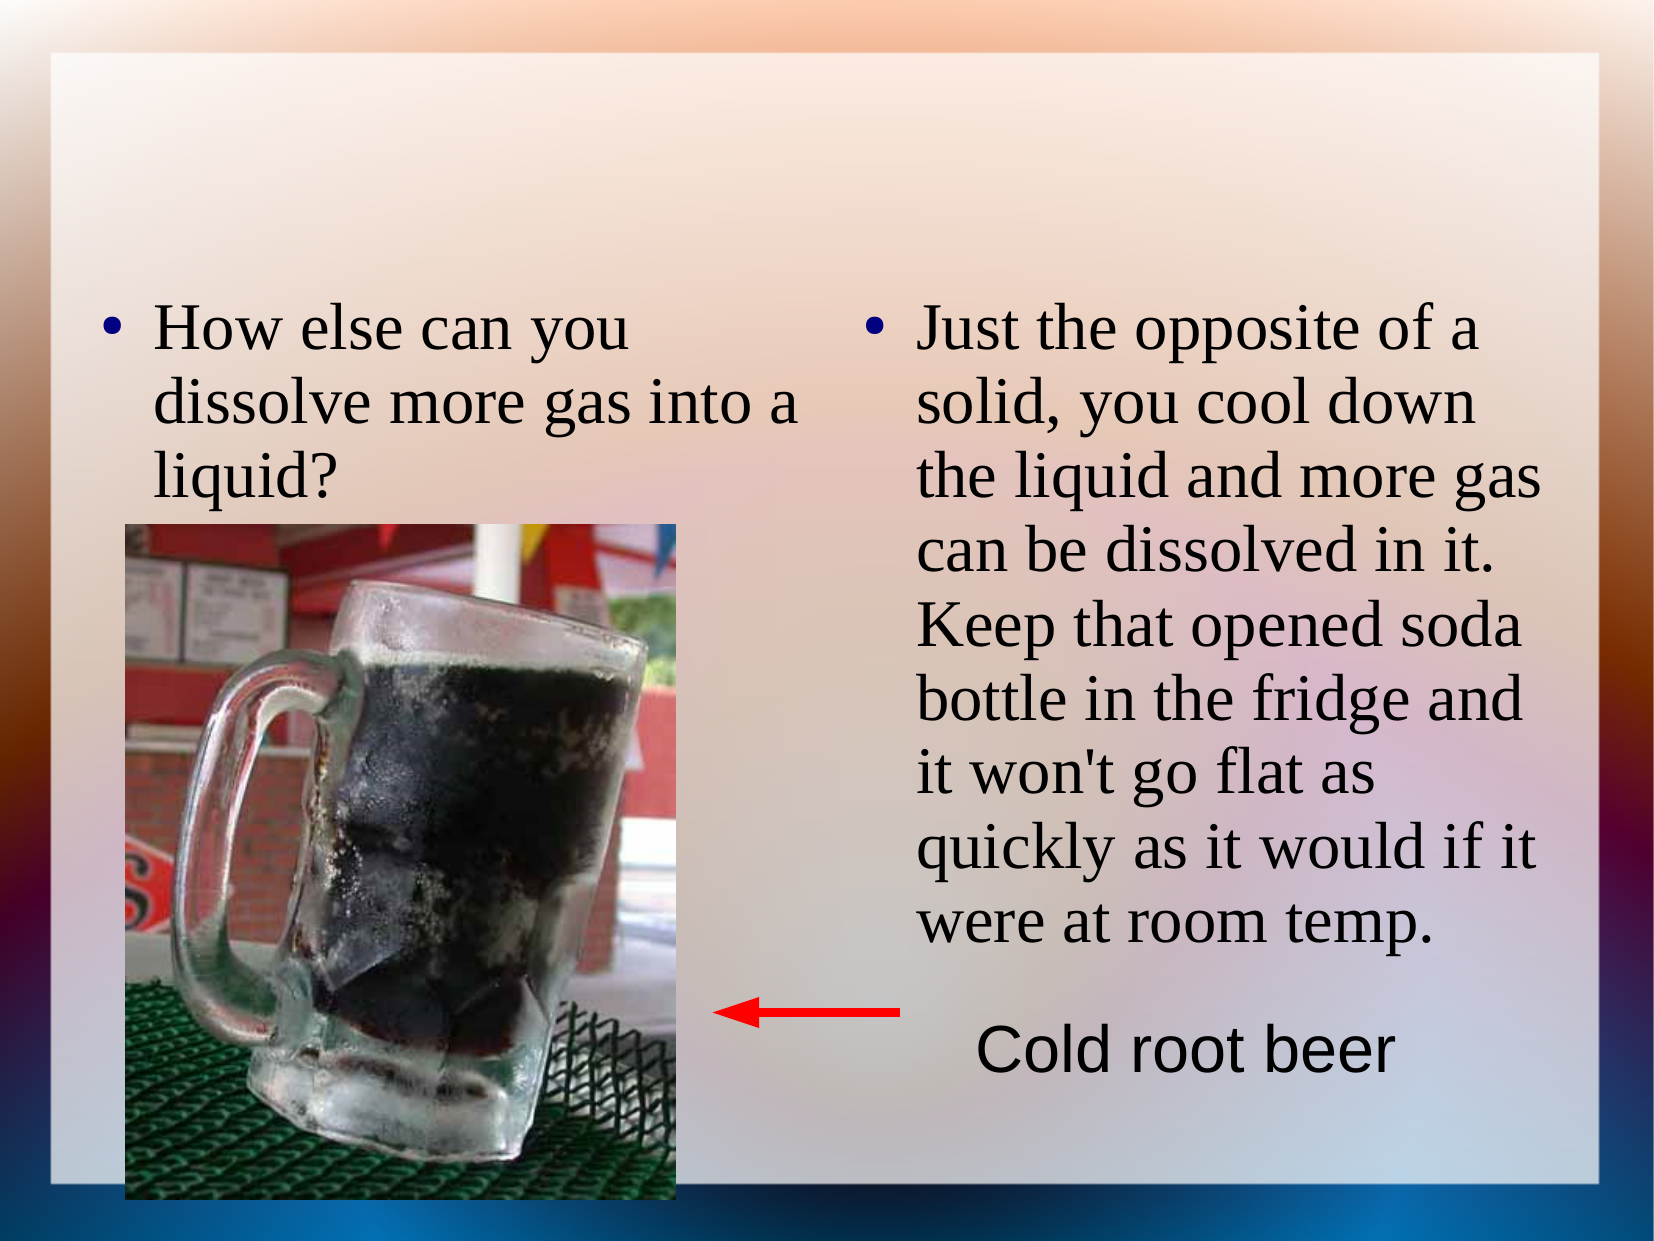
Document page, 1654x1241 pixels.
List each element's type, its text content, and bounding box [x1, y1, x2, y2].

list How else can you dissolve more gas into a liquid? [82, 290, 809, 1034]
text_box Cold root beer [975, 1012, 1398, 1088]
list Just the opposite of a solid, you cool down the liquid and more gas can be dissolved in it. Keep that opened soda bottle in the fridge and it won't go flat as quickly as it would if it were at room temp. [845, 290, 1572, 1034]
picture [0, 0, 1654, 1241]
